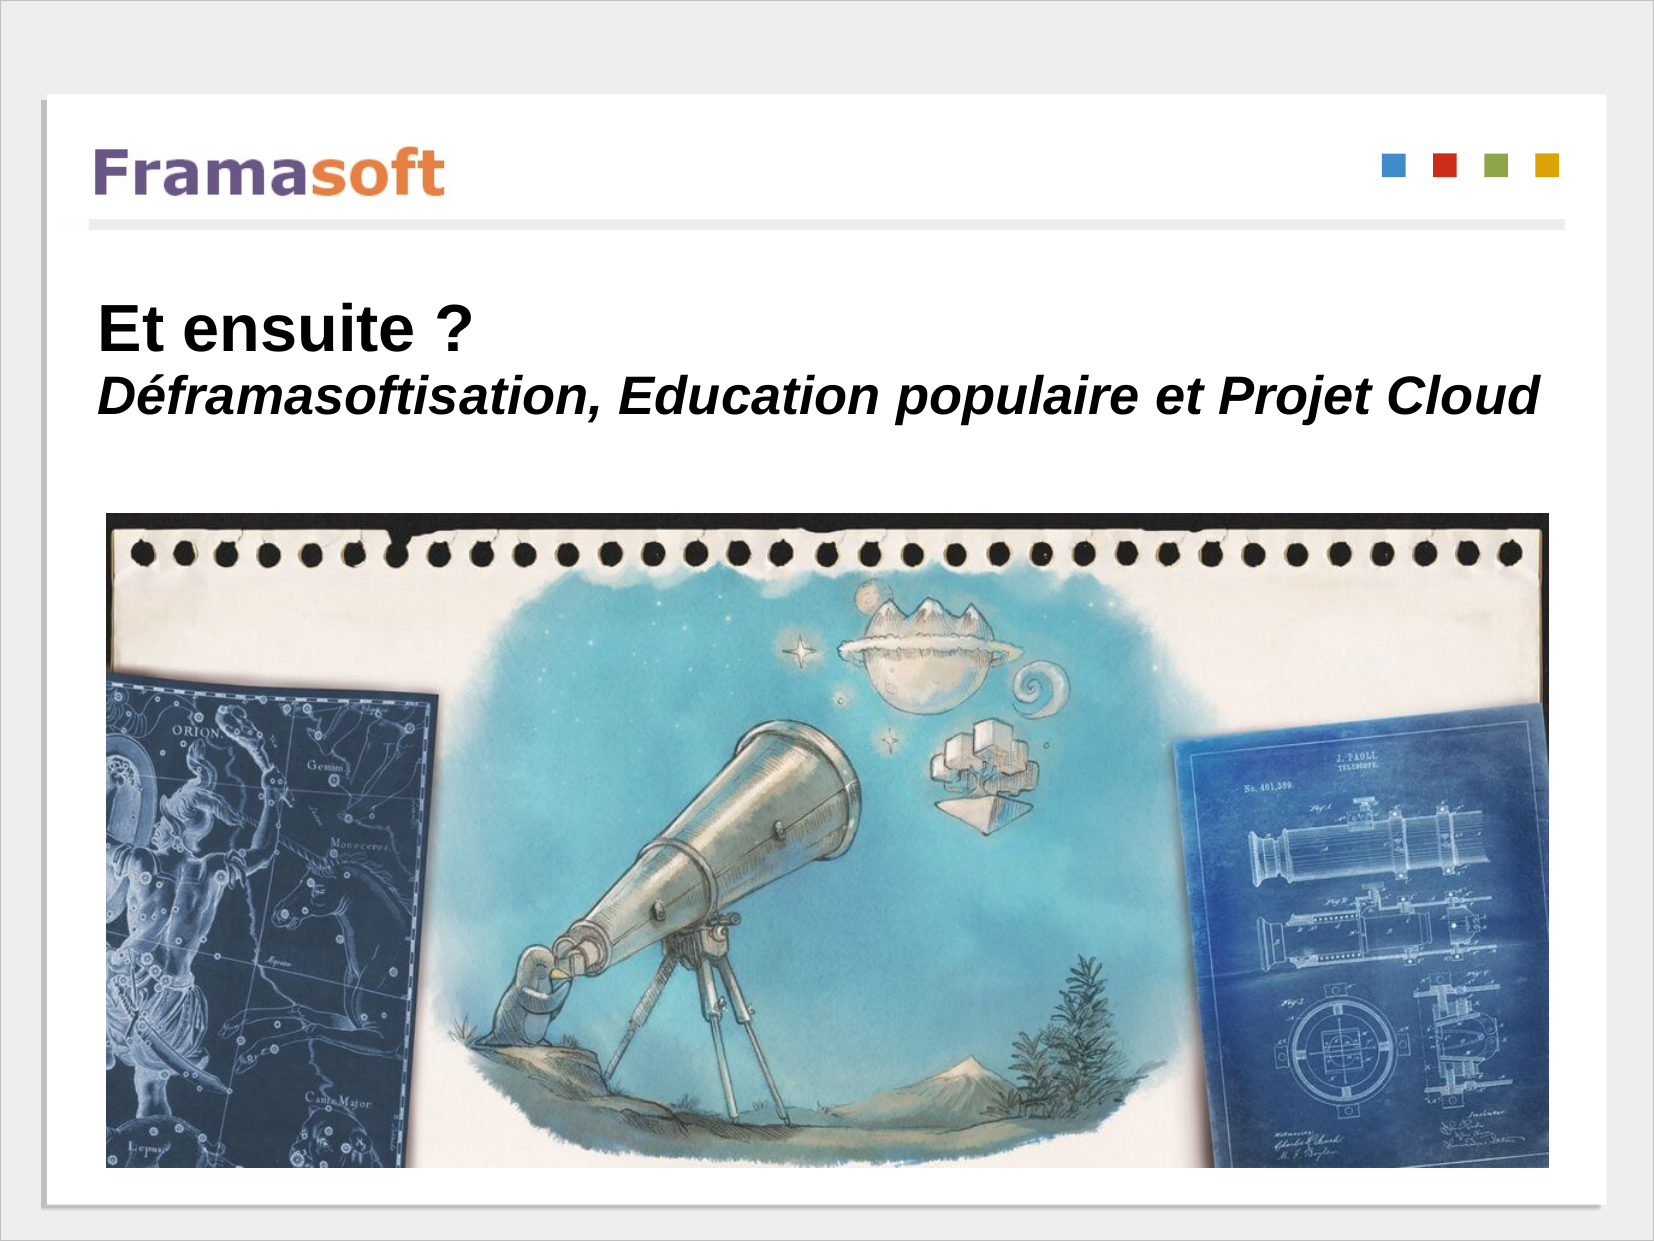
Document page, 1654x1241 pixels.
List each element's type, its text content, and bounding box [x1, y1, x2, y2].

text_box Et ensuite ? Déframasoftisation, Education populaire et Projet Cloud [82, 283, 1560, 434]
text_box [0, 0, 1654, 1241]
picture [106, 513, 1549, 1168]
picture [54, 104, 508, 225]
